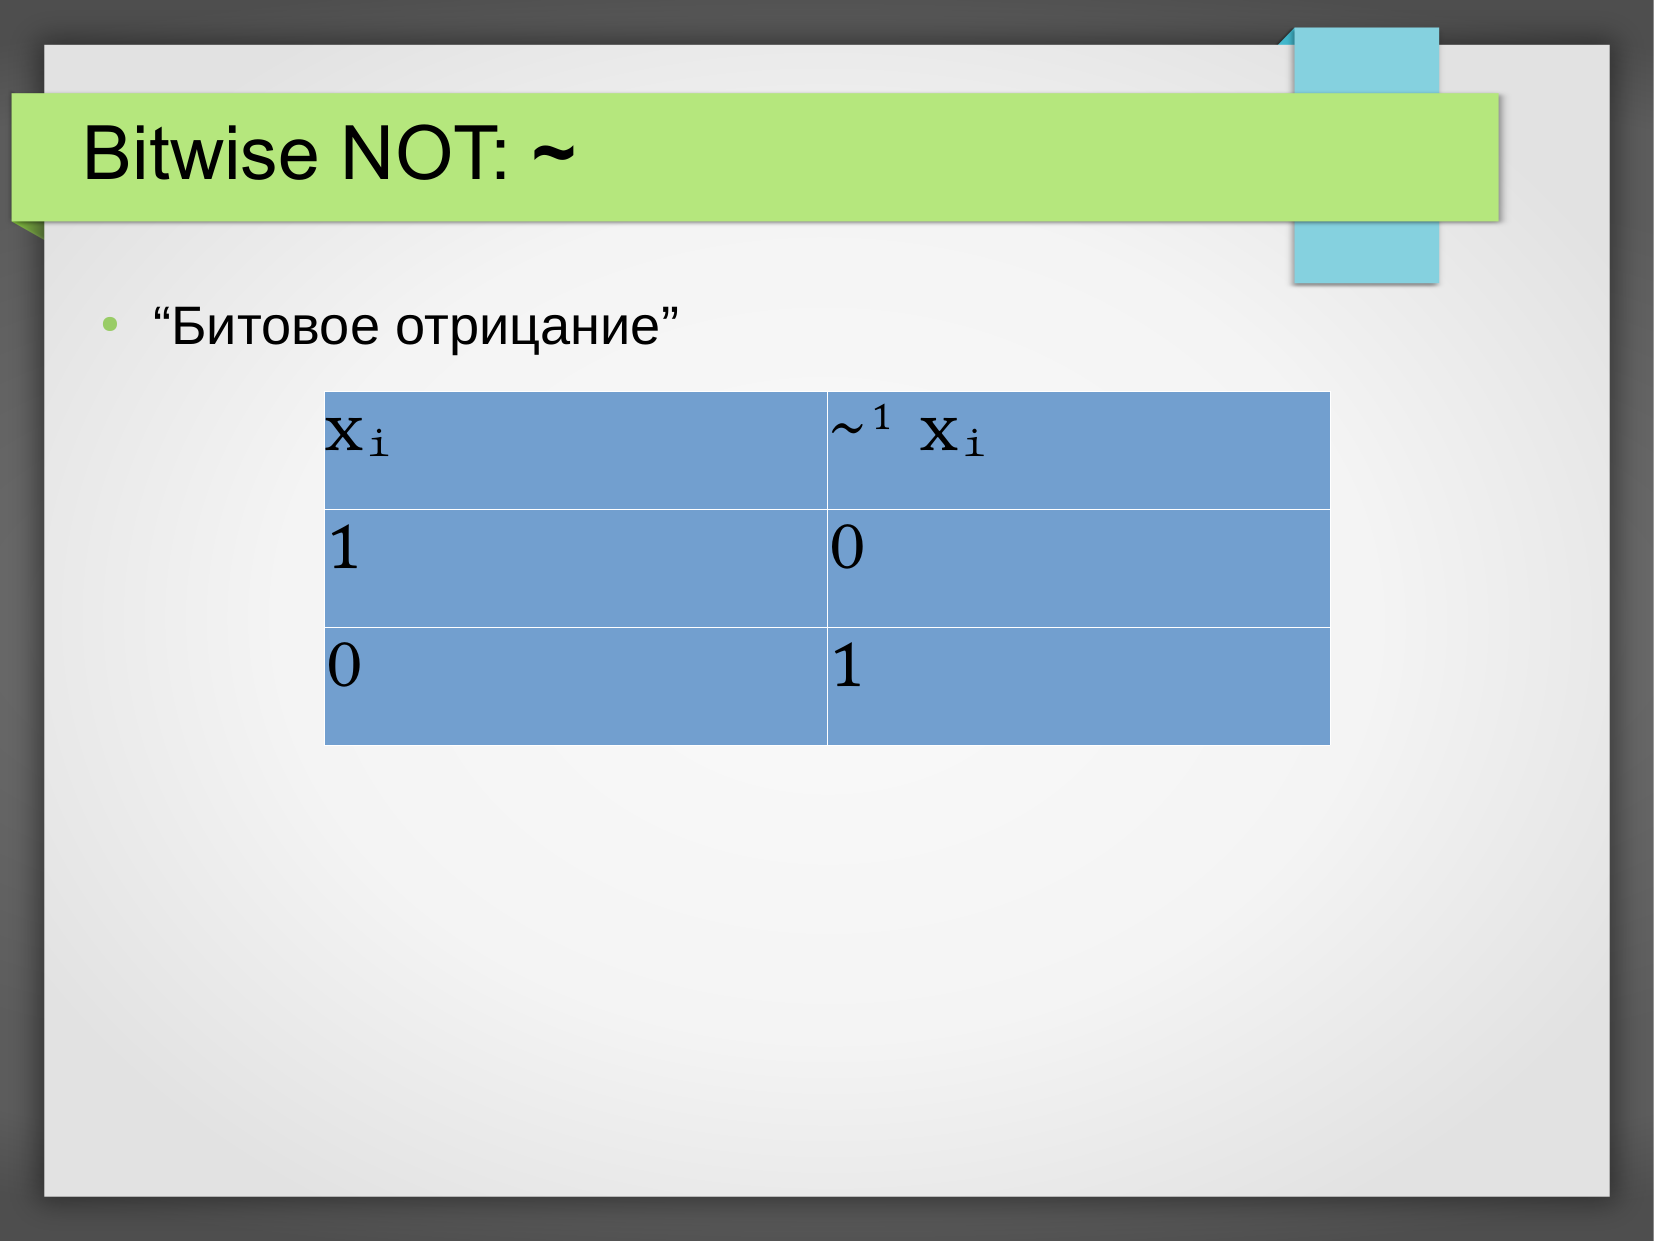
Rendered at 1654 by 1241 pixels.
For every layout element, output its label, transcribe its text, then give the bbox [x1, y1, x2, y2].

list “Битовое отрицание” [82, 295, 1571, 1015]
title Bitwise NOT: ~ [82, 94, 1264, 213]
table_cell 1 [828, 628, 1330, 745]
table_cell 1 [325, 510, 827, 627]
table_cell 0 [828, 510, 1330, 627]
table_cell 0 [325, 628, 827, 745]
picture [0, 0, 1654, 1241]
table_header xi [325, 392, 827, 509]
table_header ~1 xi [828, 392, 1330, 509]
